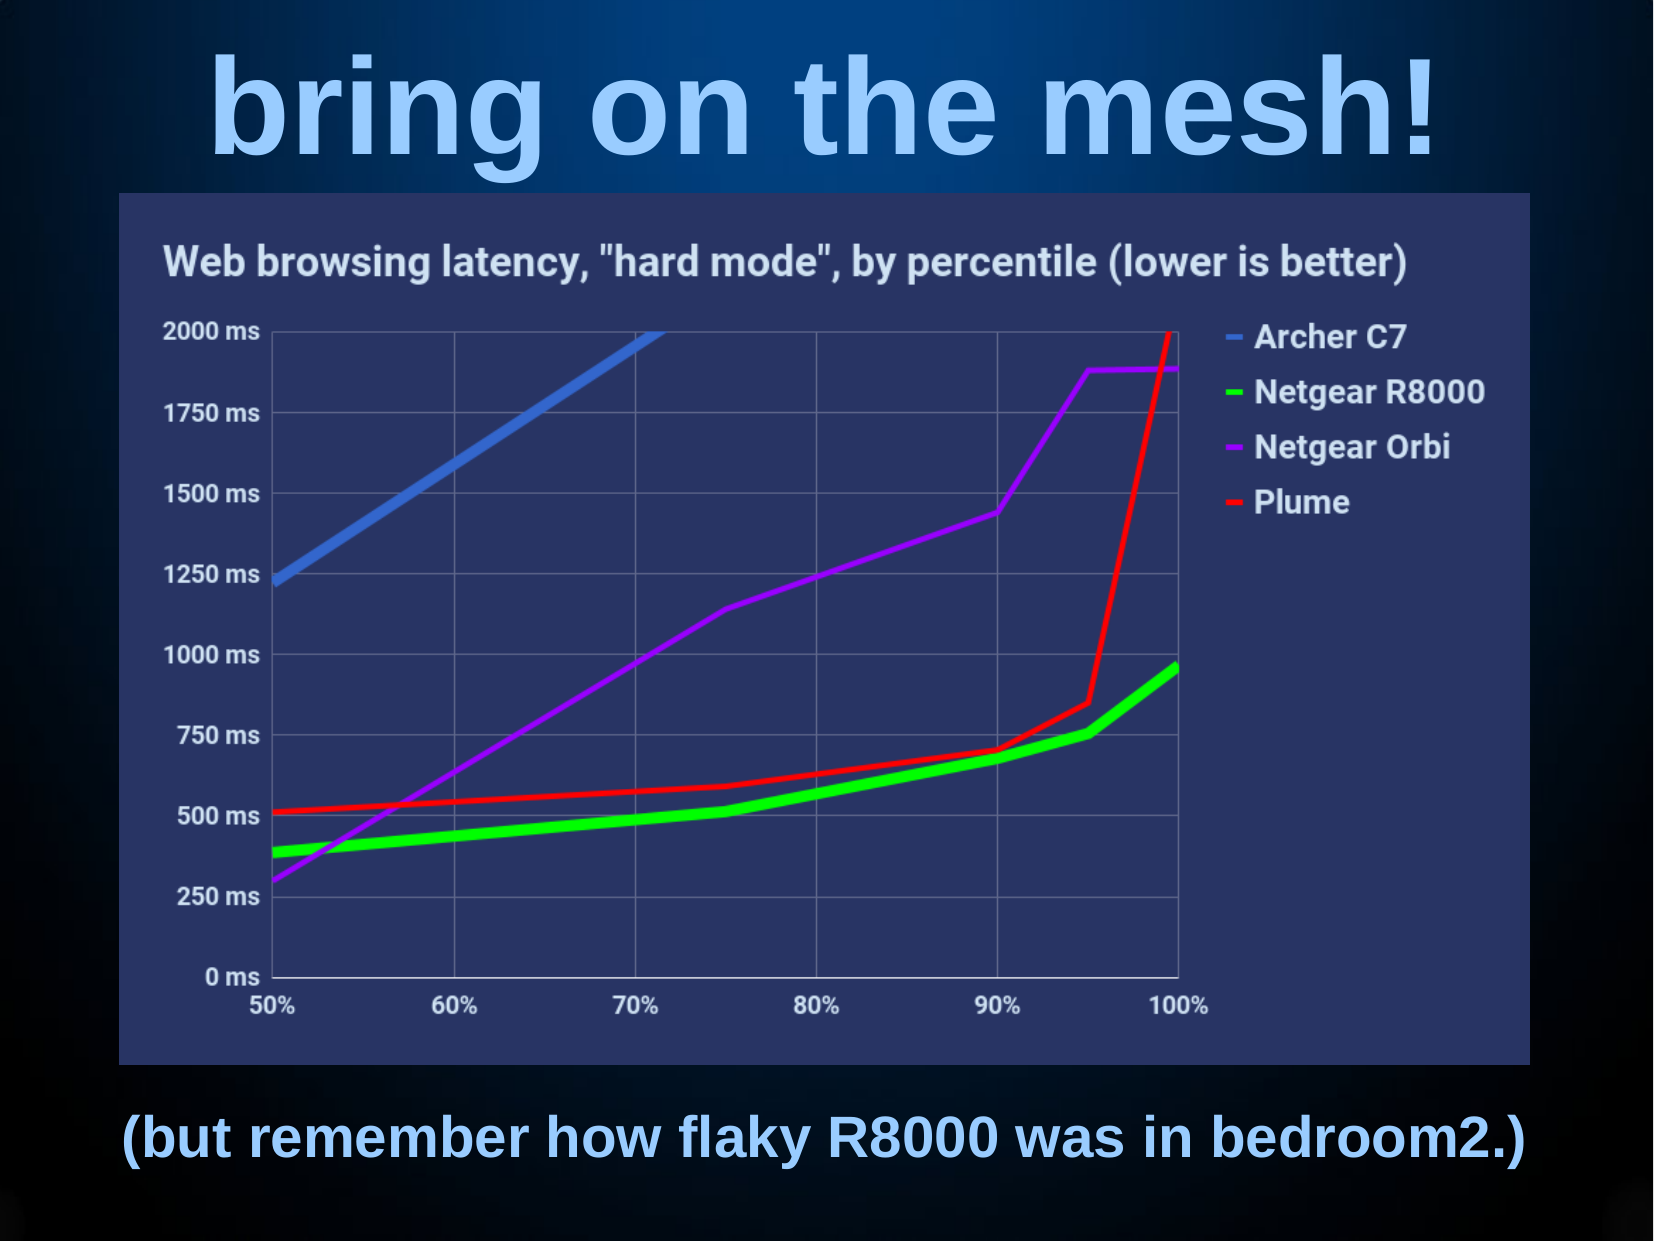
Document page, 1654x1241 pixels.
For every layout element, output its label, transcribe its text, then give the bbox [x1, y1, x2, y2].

title (but remember how flaky R8000 was in bedroom2.) [0, 1033, 1651, 1241]
picture [0, 0, 1654, 1241]
title bring on the mesh! [0, 2, 1651, 211]
